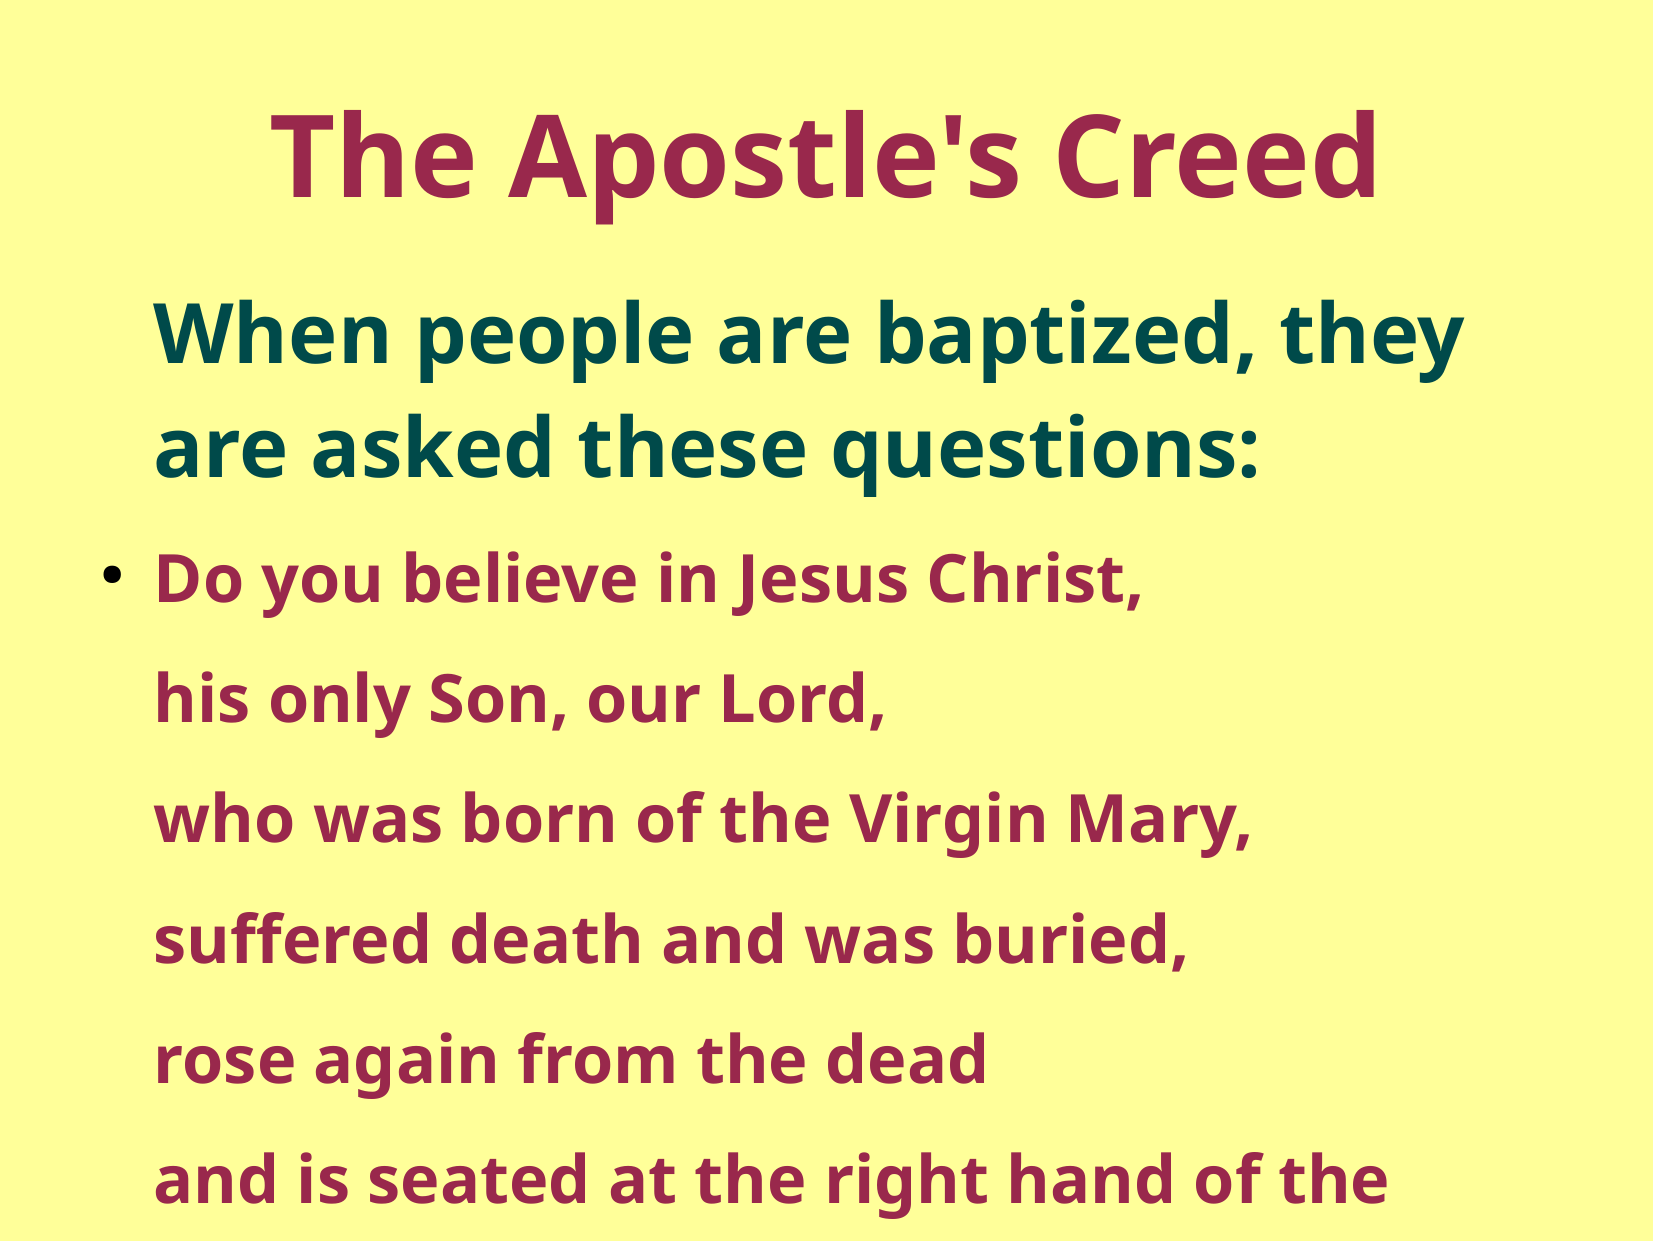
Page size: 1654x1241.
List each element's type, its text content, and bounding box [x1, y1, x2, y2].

list When people are baptized, they are asked these questions: Do you believe in Jesus Christ, his only Son, our Lord, who was born of the Virgin Mary, suffered death and was buried, rose again from the dead and is seated at the right hand of the Father? [82, 274, 1571, 1221]
title The Apostle's Creed [82, 49, 1571, 257]
